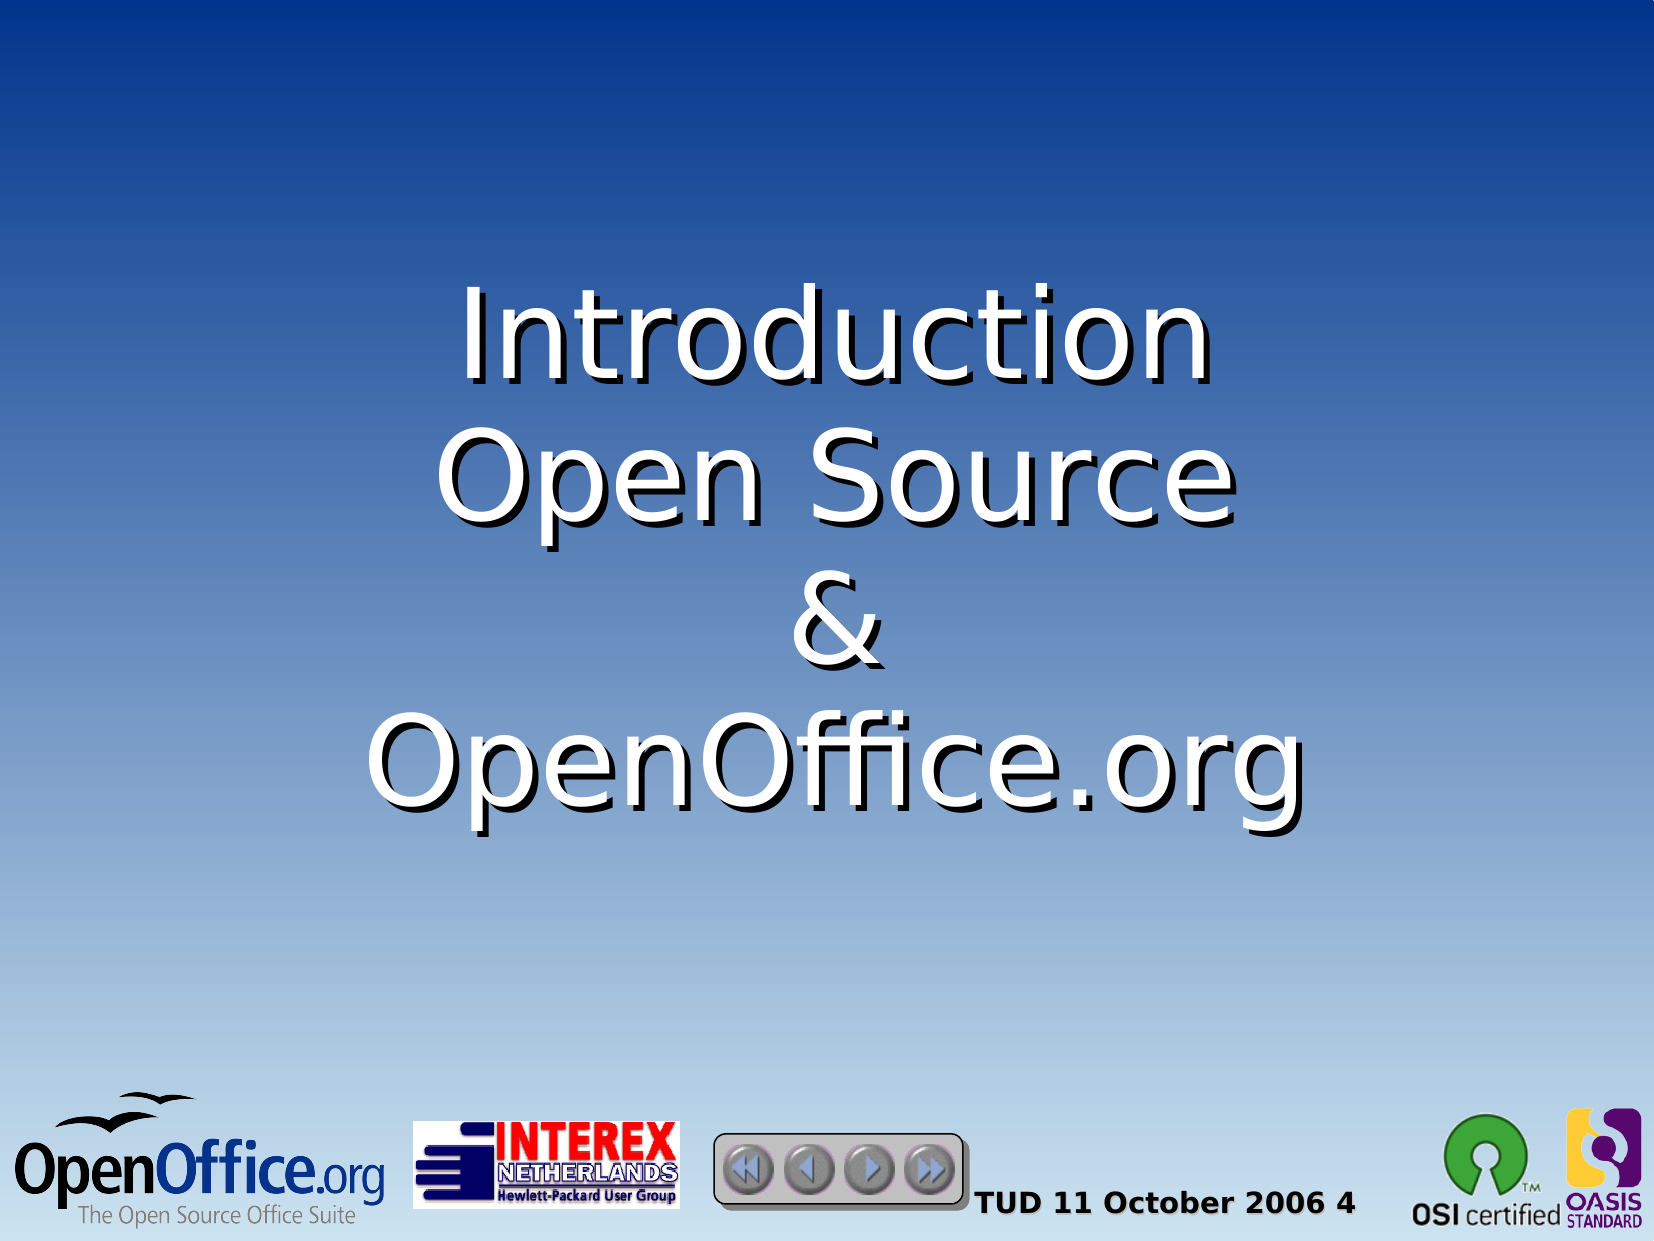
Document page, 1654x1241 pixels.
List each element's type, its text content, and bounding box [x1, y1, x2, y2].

picture [1405, 1102, 1654, 1238]
picture [413, 1121, 680, 1209]
text_box TUD 11 October 2006 32 [980, 1181, 1506, 1241]
text_box [714, 1133, 963, 1204]
picture [844, 1144, 895, 1195]
subtitle Introduction Open Source & OpenOffice.org [82, 29, 1571, 1069]
picture [784, 1144, 835, 1195]
picture [15, 1092, 384, 1229]
picture [904, 1144, 955, 1195]
picture [723, 1144, 774, 1195]
